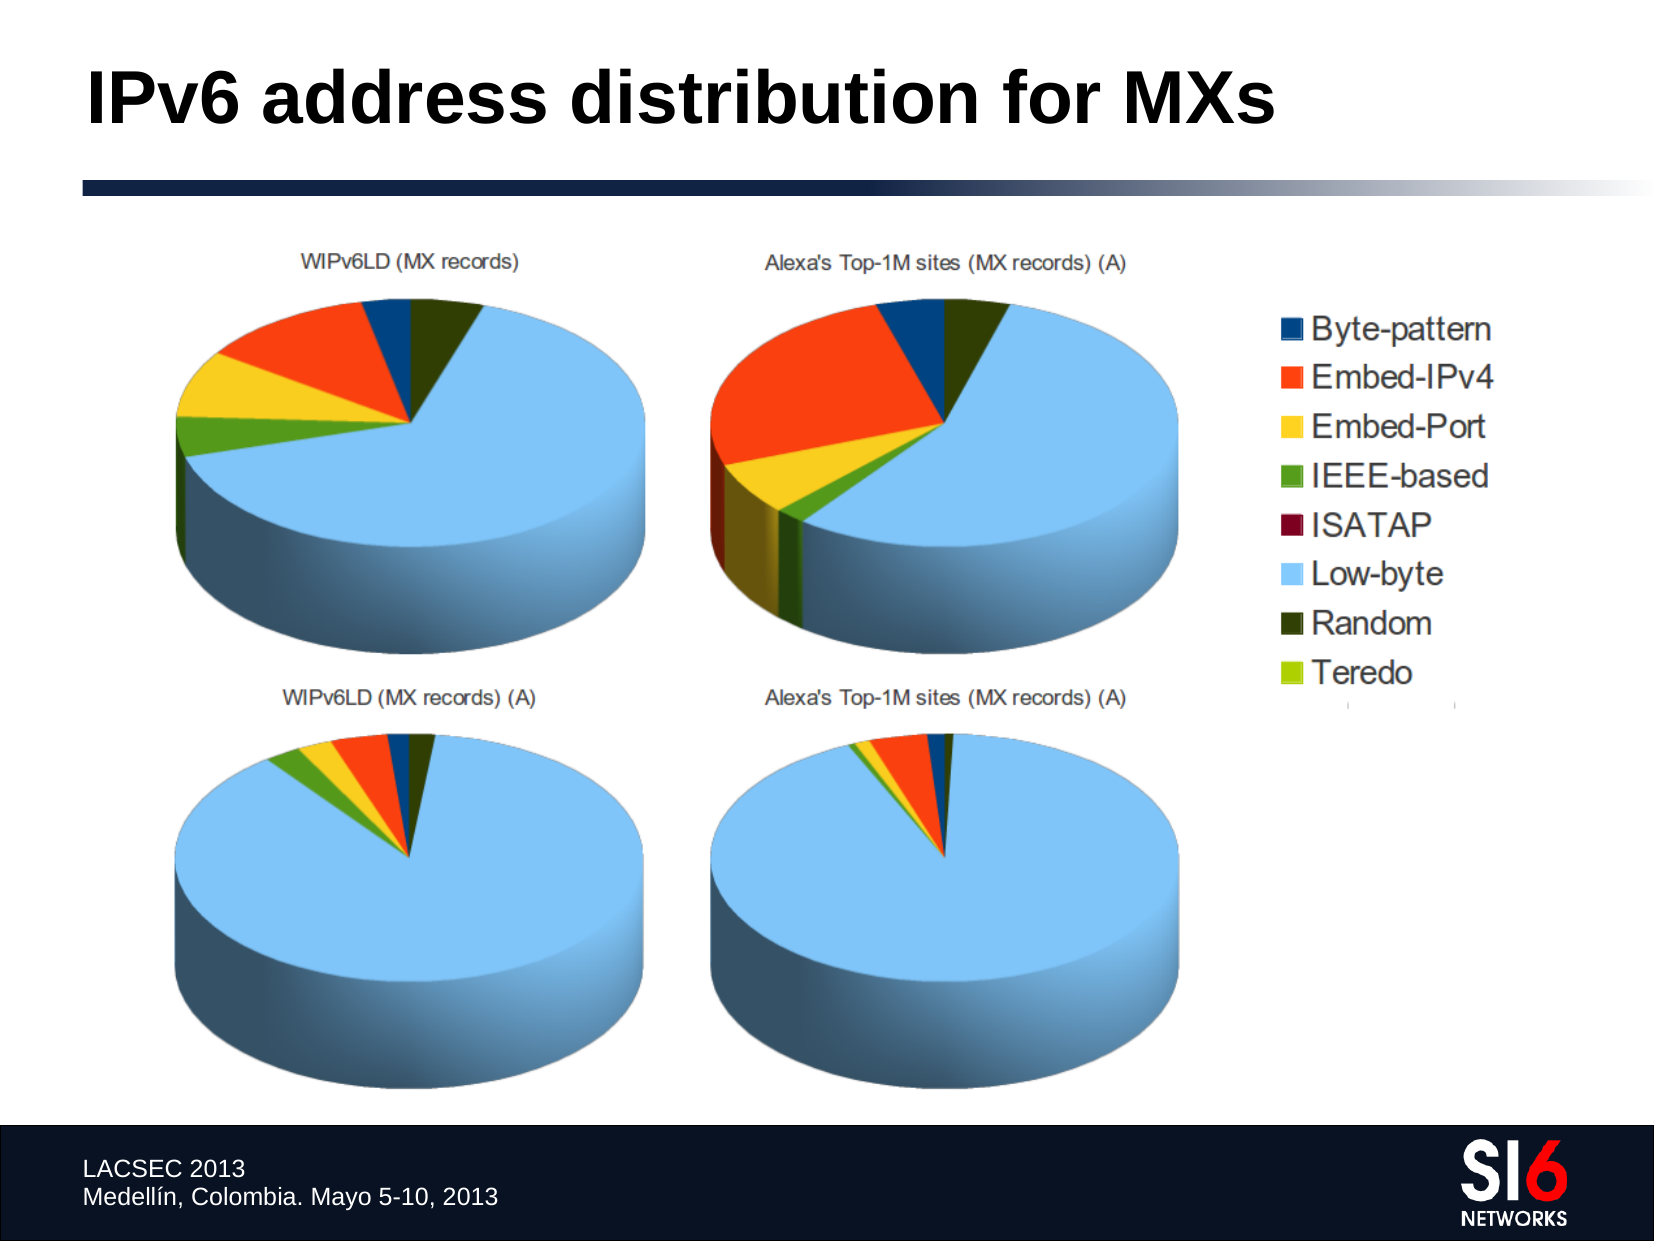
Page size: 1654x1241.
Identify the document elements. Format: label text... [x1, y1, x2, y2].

title IPv6 address distribution for MXs [86, 30, 1576, 166]
picture [150, 239, 1501, 1097]
picture [1461, 1139, 1567, 1226]
